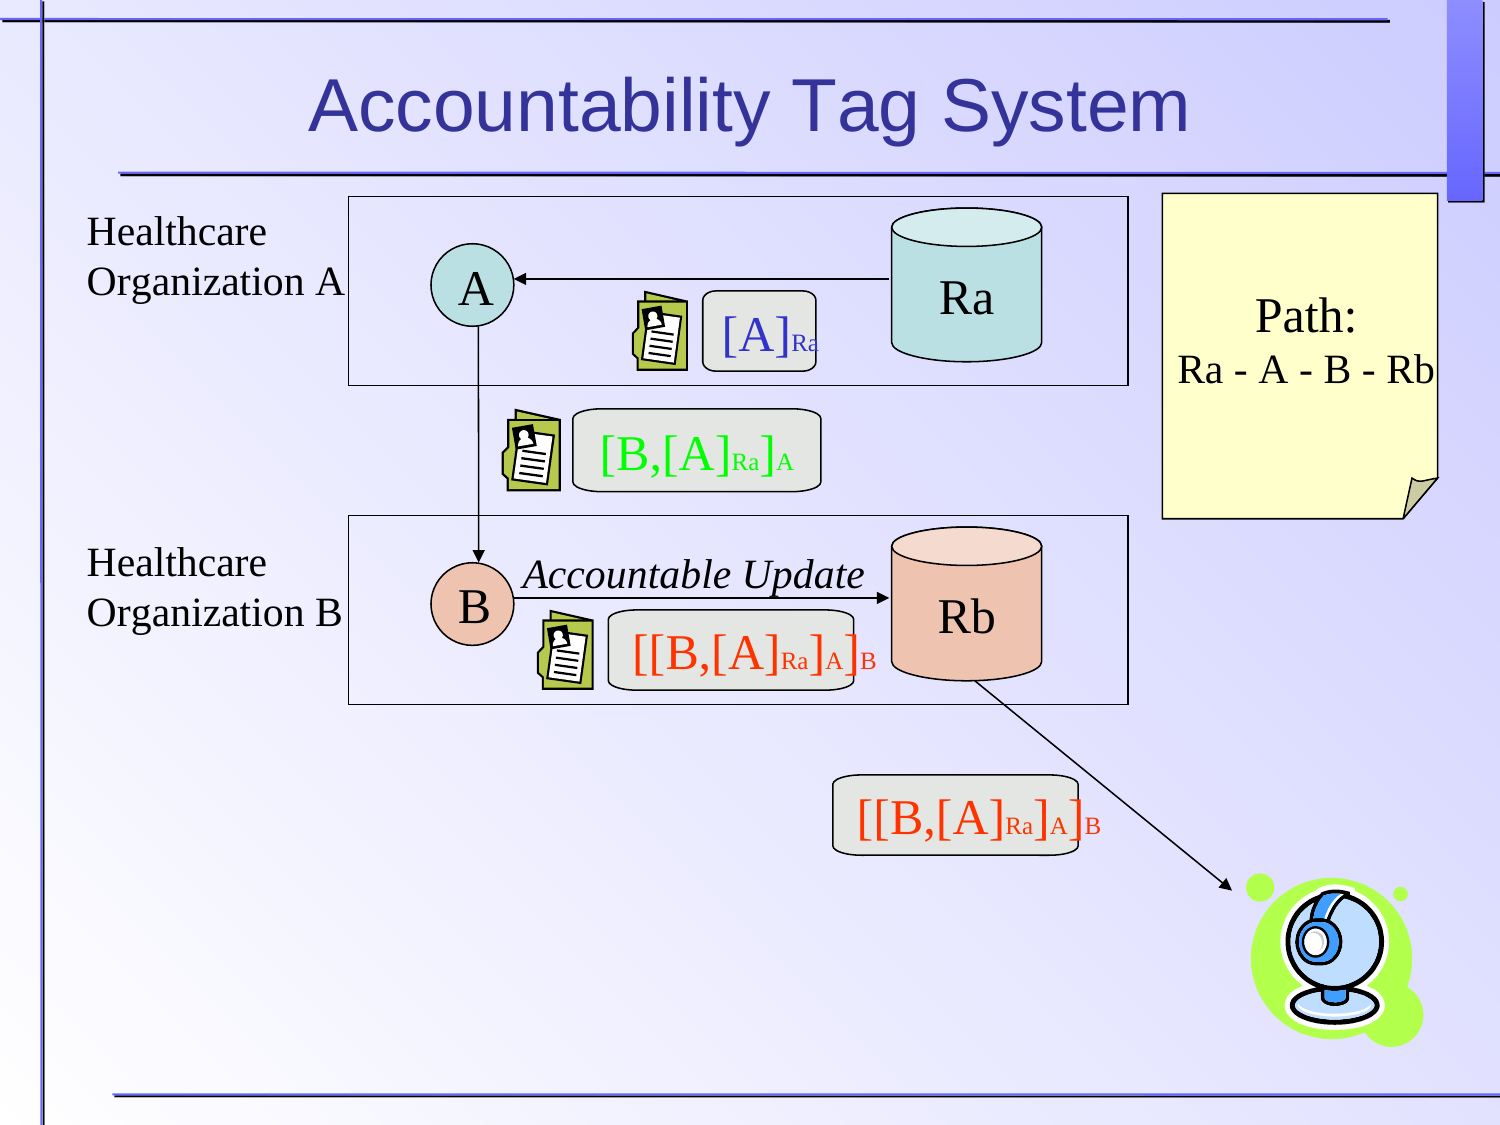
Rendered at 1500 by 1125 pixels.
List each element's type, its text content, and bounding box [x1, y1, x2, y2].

text_box Path: Ra - A - B - Rb [1162, 193, 1438, 519]
text_box [B,[A]Ra]A [572, 408, 821, 492]
text_box [[B,[A]Ra]A]B [608, 609, 854, 691]
text_box [A]Ra [702, 290, 816, 372]
text_box Ra [891, 229, 1042, 362]
title Accountability Tag System [75, 7, 1426, 195]
text_box Healthcare Organization A [71, 196, 361, 312]
text_box Healthcare Organization B [71, 527, 358, 643]
picture [631, 290, 688, 371]
text_box [[B,[A]Ra]A]B [832, 774, 1079, 856]
text_box A [430, 243, 514, 327]
picture [536, 609, 594, 690]
picture [1246, 873, 1424, 1047]
text_box Accountable Update [507, 538, 881, 605]
picture [501, 408, 561, 492]
text_box B [430, 562, 514, 646]
text_box Rb [891, 548, 1042, 681]
